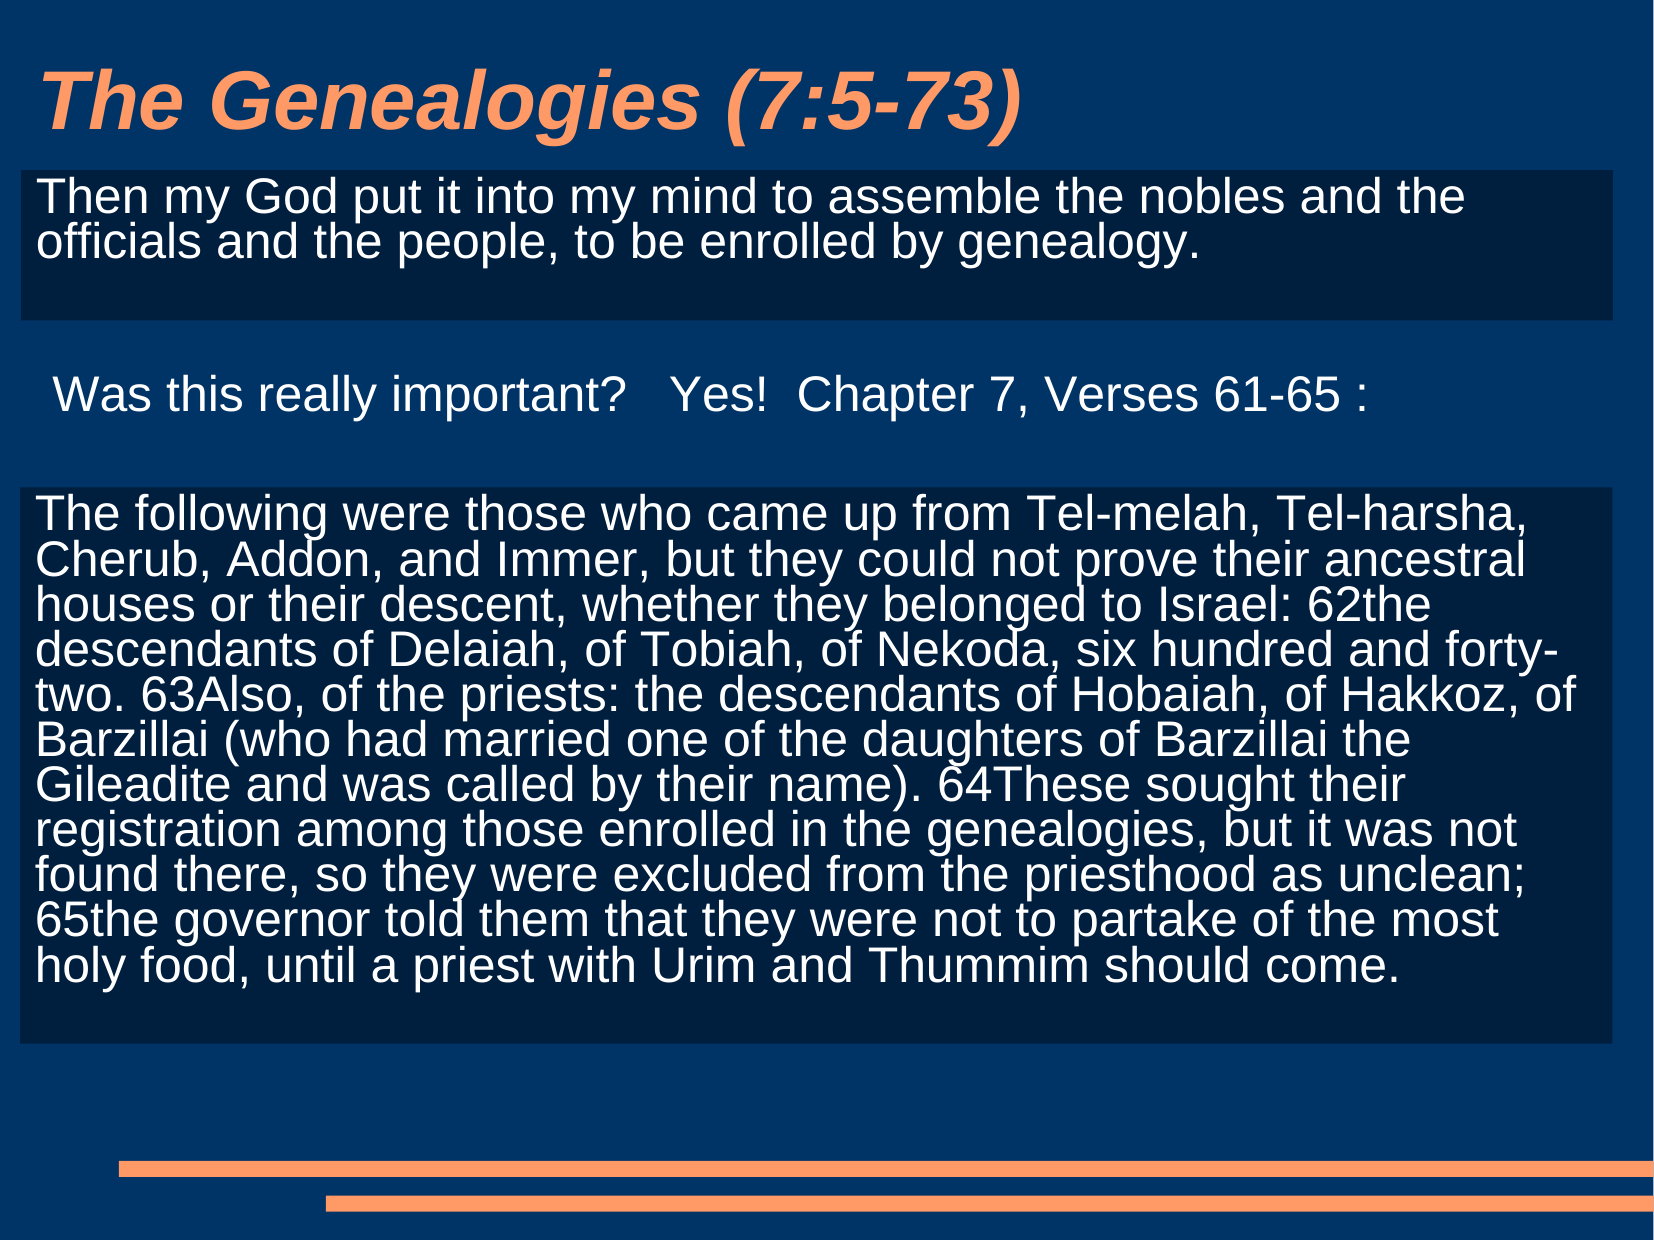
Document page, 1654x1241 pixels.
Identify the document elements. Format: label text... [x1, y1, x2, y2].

text_box Was this really important? Yes! Chapter 7, Verses 61-65 : [37, 368, 1500, 474]
text_box The following were those who came up from Tel-melah, Tel-harsha, Cherub, Addon, and Immer, but they could not prove their ancestral houses or their descent, whether they belonged to Israel: 62the descendants of Delaiah, of Tobiah, of Nekoda, six hundred and forty-two. 63Also, of the priests: the descendants of Hobaiah, of Hakkoz, of Barzillai (who had married one of the daughters of Barzillai the Gileadite and was called by their name). 64These sought their registration among those enrolled in the genealogies, but it was not found there, so they were excluded from the priesthood as unclean; 65the governor told them that they were not to partake of the most holy food, until a priest with Urim and Thummim should come. [20, 487, 1613, 1044]
text_box Then my God put it into my mind to assemble the nobles and the officials and the people, to be enrolled by genealogy. [21, 170, 1613, 321]
title The Genealogies (7:5-73) [37, 0, 1266, 170]
